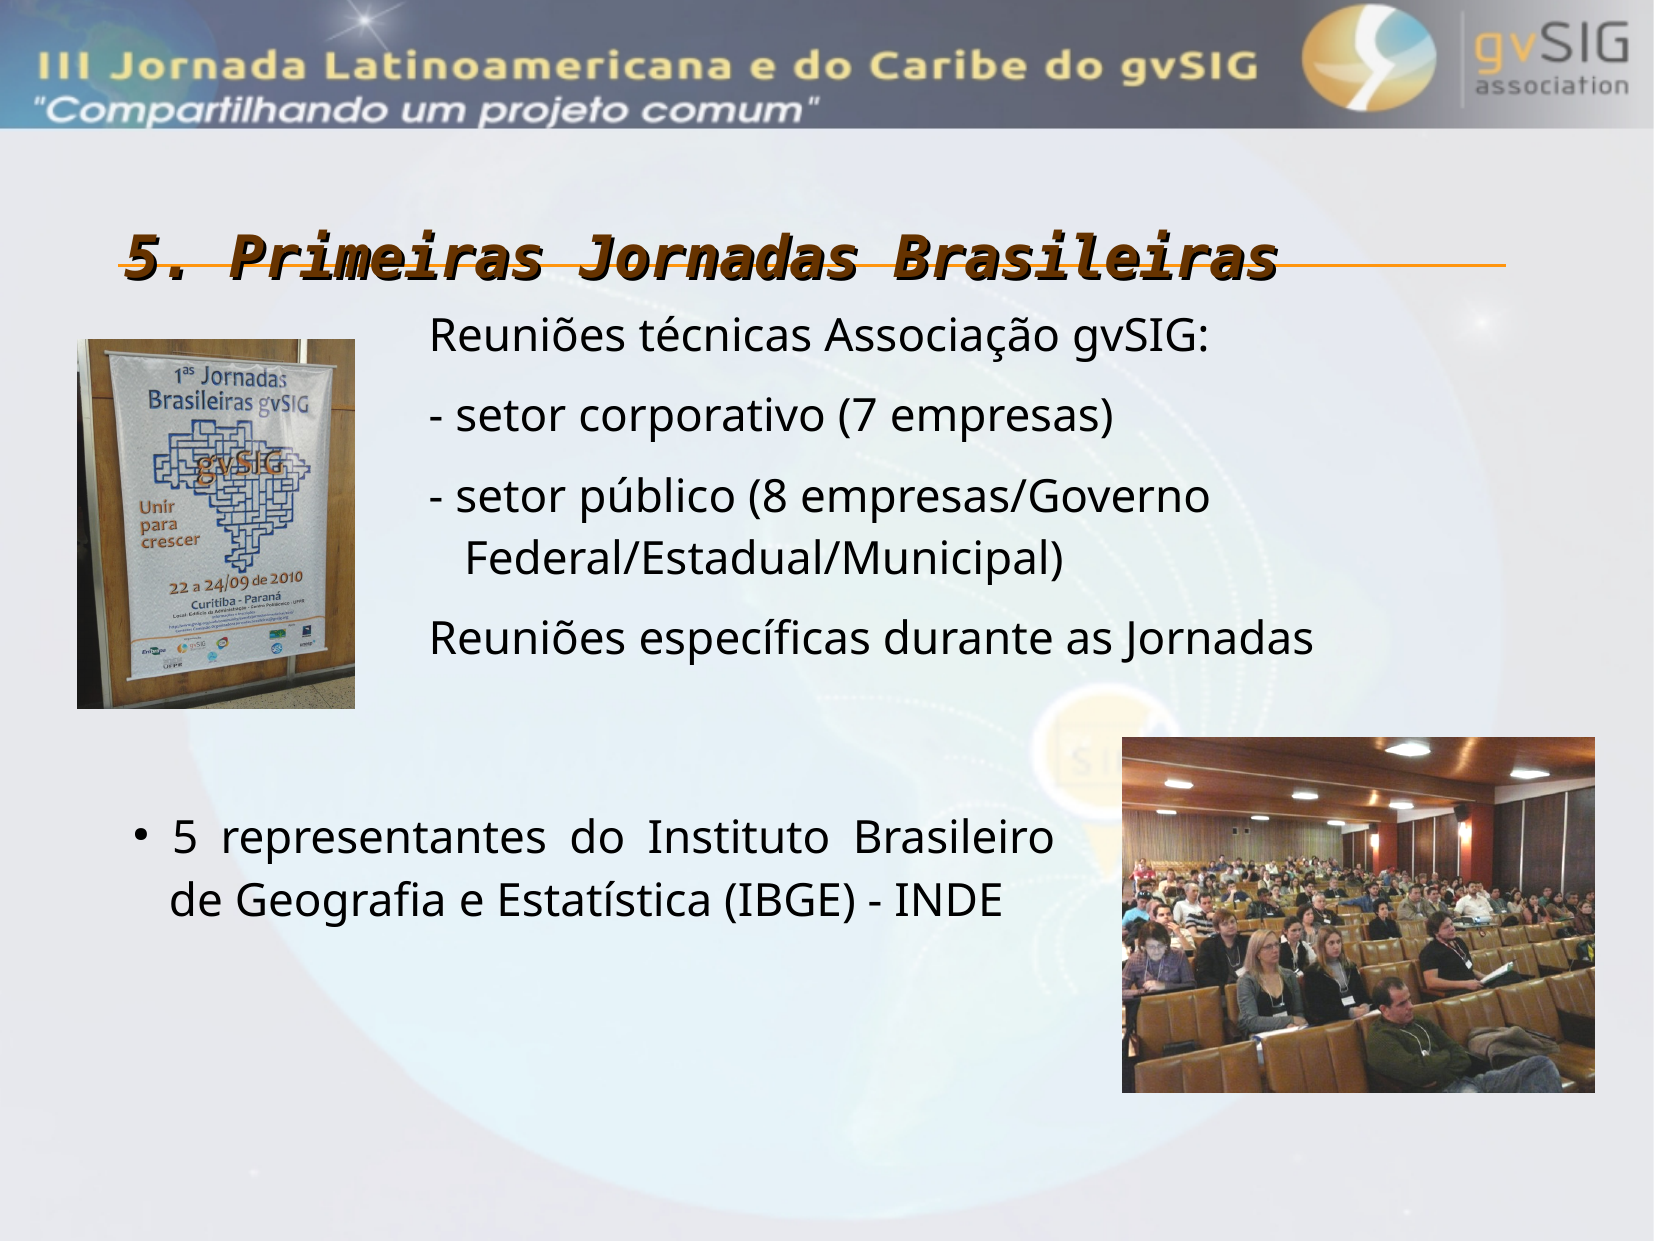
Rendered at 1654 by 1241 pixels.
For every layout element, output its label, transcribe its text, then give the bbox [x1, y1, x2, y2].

picture [0, 0, 1654, 1241]
text_box Reuniões técnicas Associação gvSIG: - setor corporativo (7 empresas) - setor público (8 empresas/Governo Federal/Estadual/Municipal) Reuniões específicas durante as Jornadas [413, 295, 1595, 686]
text_box 5 representantes do Instituto Brasileiro de Geografia e Estatística (IBGE) - INDE [118, 797, 1071, 1034]
text_box 5. Primeiras Jornadas Brasileiras [109, 182, 1536, 266]
